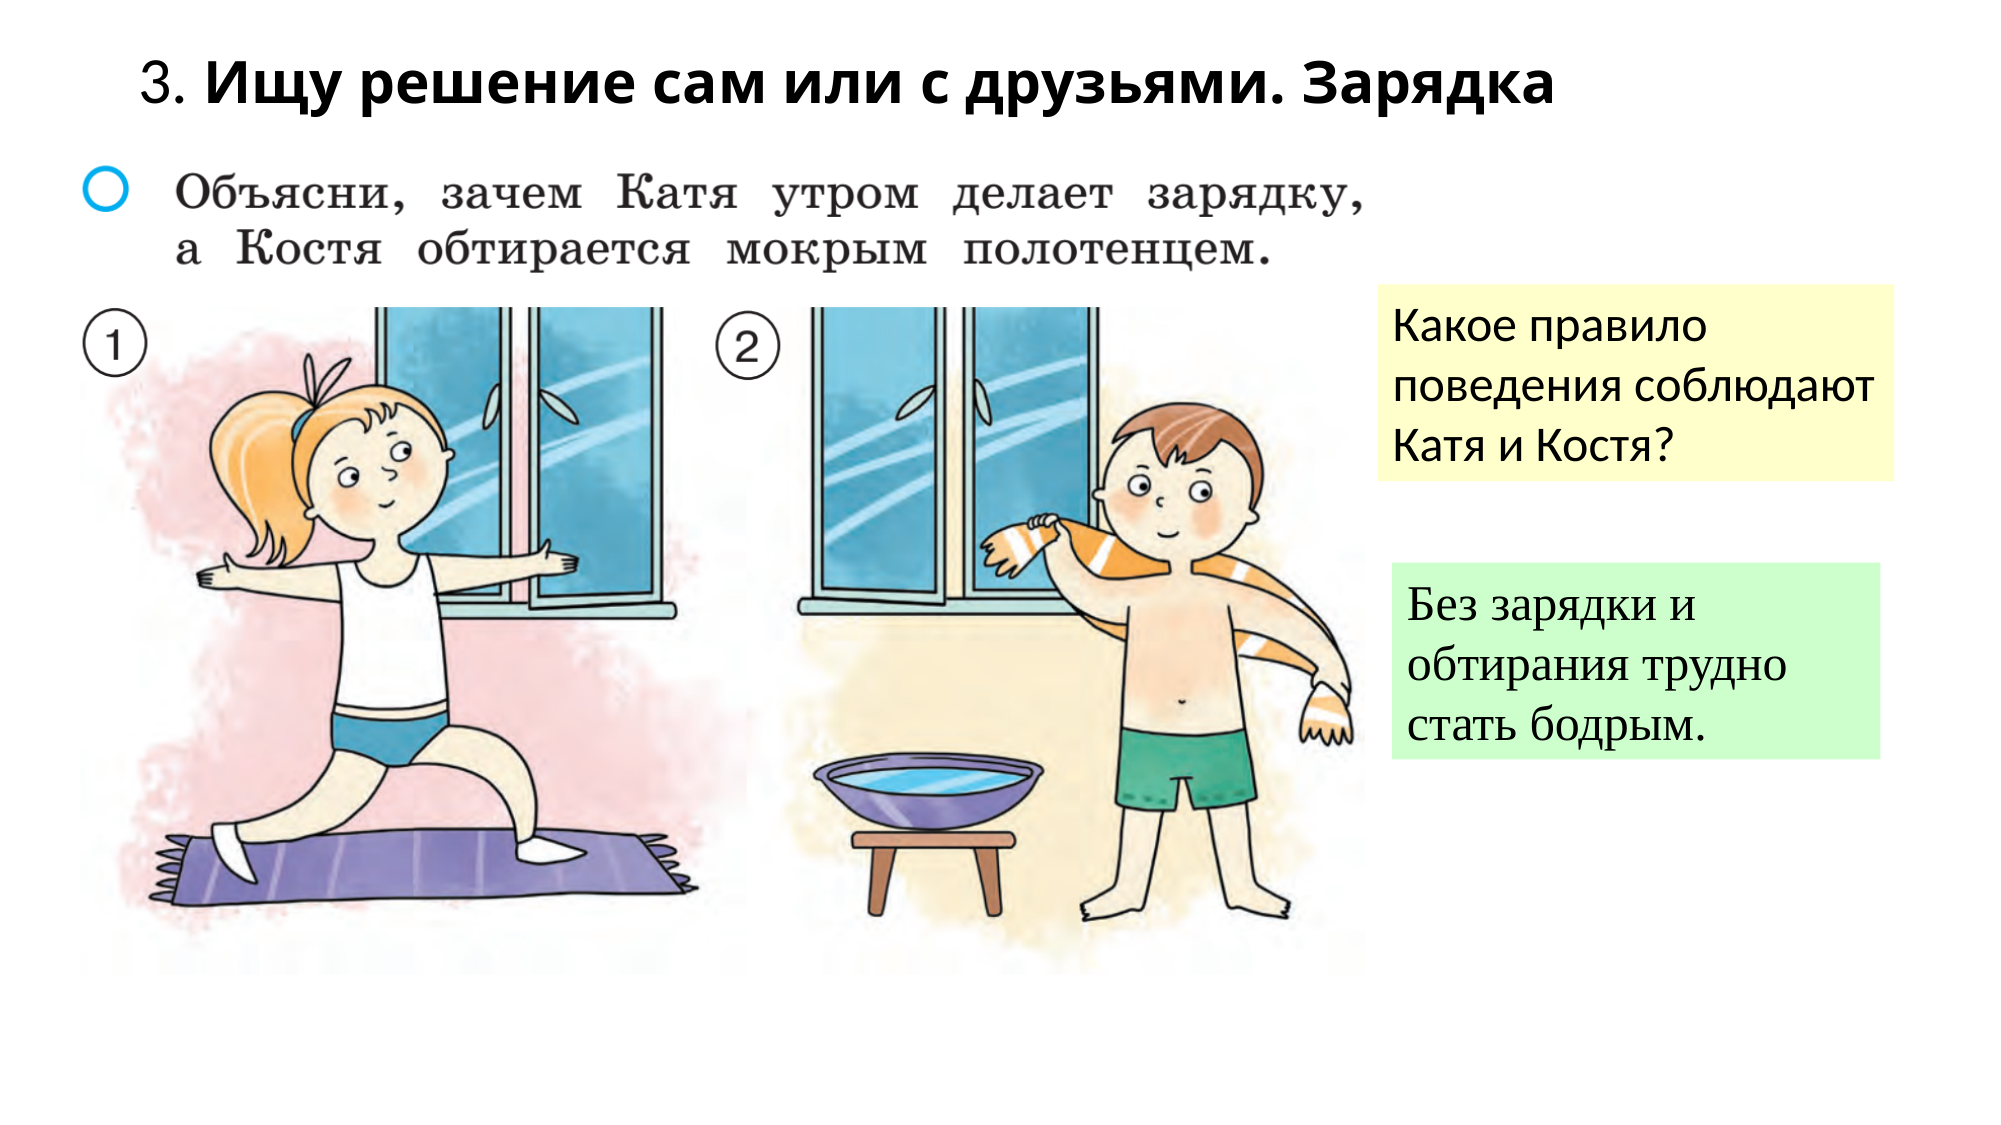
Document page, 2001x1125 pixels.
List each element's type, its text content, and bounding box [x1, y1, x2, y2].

text_box Без зарядки и обтирания трудно стать бодрым. [1391, 562, 1881, 760]
picture [33, 141, 1399, 1003]
text_box Какое правило поведения соблюдают Катя и Костя? [1377, 284, 1895, 482]
title 3. Ищу решение сам или с друзьями. Зарядка [123, 38, 1919, 125]
